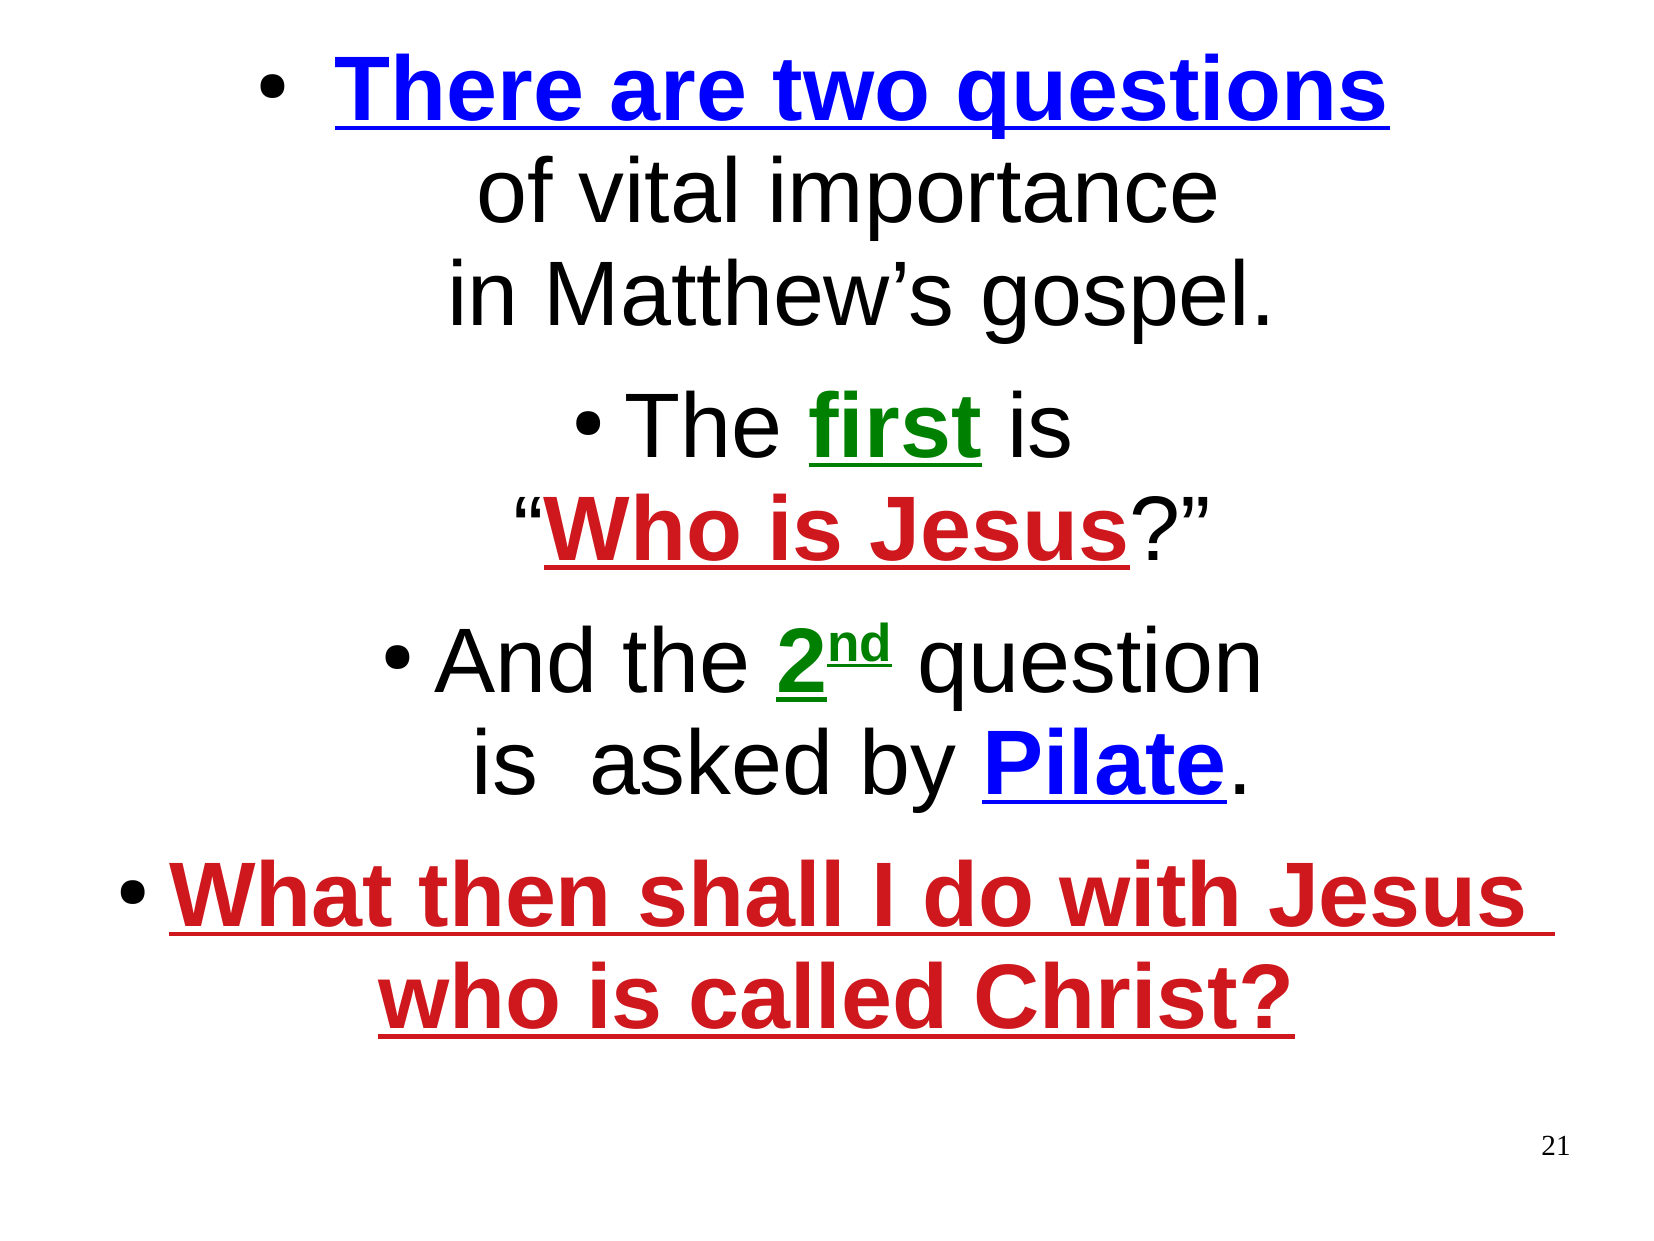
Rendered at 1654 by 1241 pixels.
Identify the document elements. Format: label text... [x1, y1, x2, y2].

list There are two questions of vital importance in Matthew’s gospel. The first is “Who is Jesus?” And the 2nd question is asked by Pilate. ­What then shall I do with Jesus who is called Christ? [82, 37, 1571, 1109]
